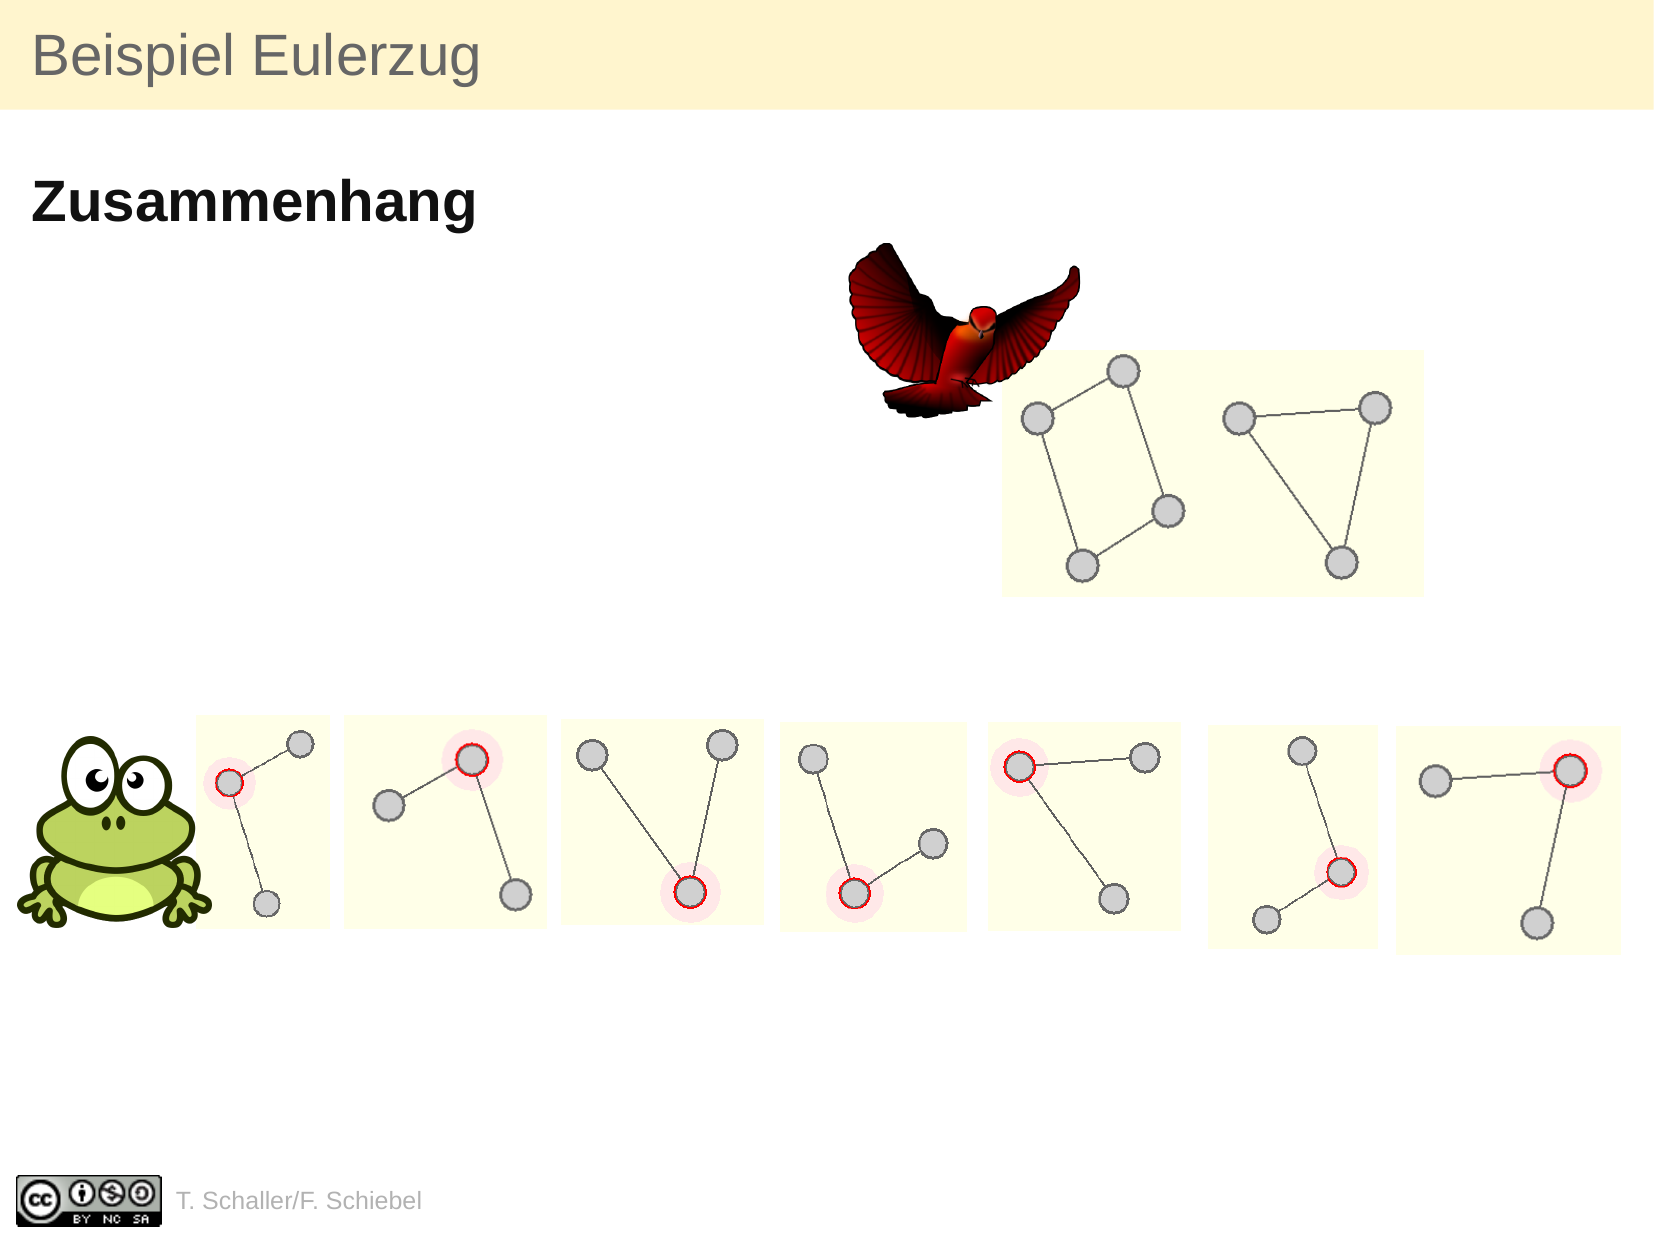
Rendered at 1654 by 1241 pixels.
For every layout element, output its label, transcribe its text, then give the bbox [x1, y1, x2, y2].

picture [1208, 725, 1378, 949]
picture [780, 722, 967, 932]
picture [1396, 726, 1621, 956]
title Beispiel Eulerzug [31, 16, 1151, 94]
text_box Zusammenhang [31, 168, 900, 235]
picture [16, 1175, 162, 1227]
picture [17, 715, 330, 929]
picture [344, 715, 547, 929]
picture [847, 243, 1424, 597]
picture [561, 719, 764, 925]
picture [988, 722, 1181, 931]
